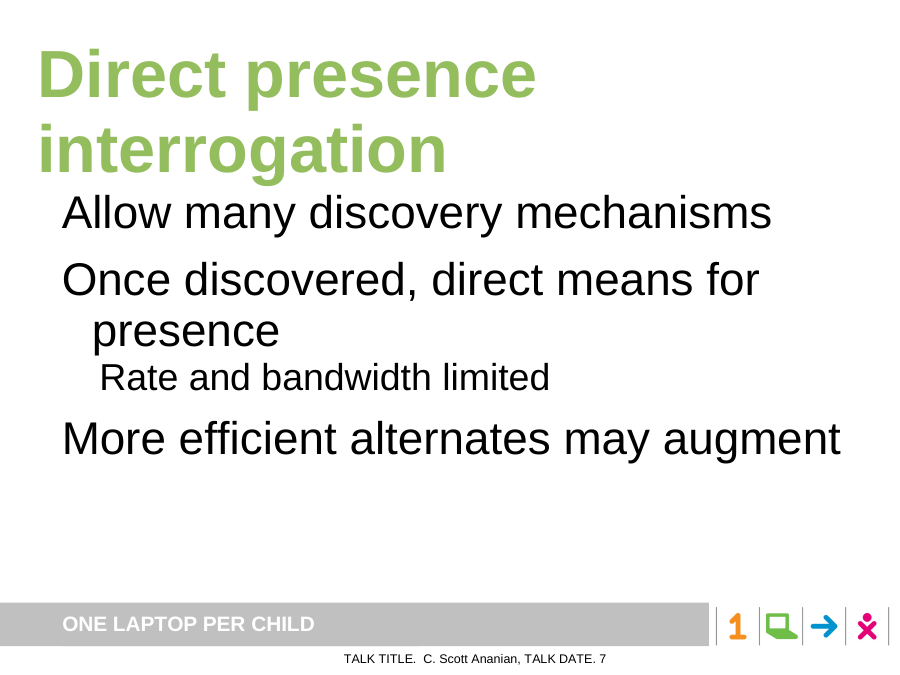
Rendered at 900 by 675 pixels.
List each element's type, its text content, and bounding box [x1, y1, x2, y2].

list Allow many discovery mechanisms Once discovered, direct means for presence Rate and bandwidth limited More efficient alternates may augment [61, 187, 844, 675]
title Direct presence interrogation [37, 37, 856, 211]
picture [844, 598, 898, 655]
